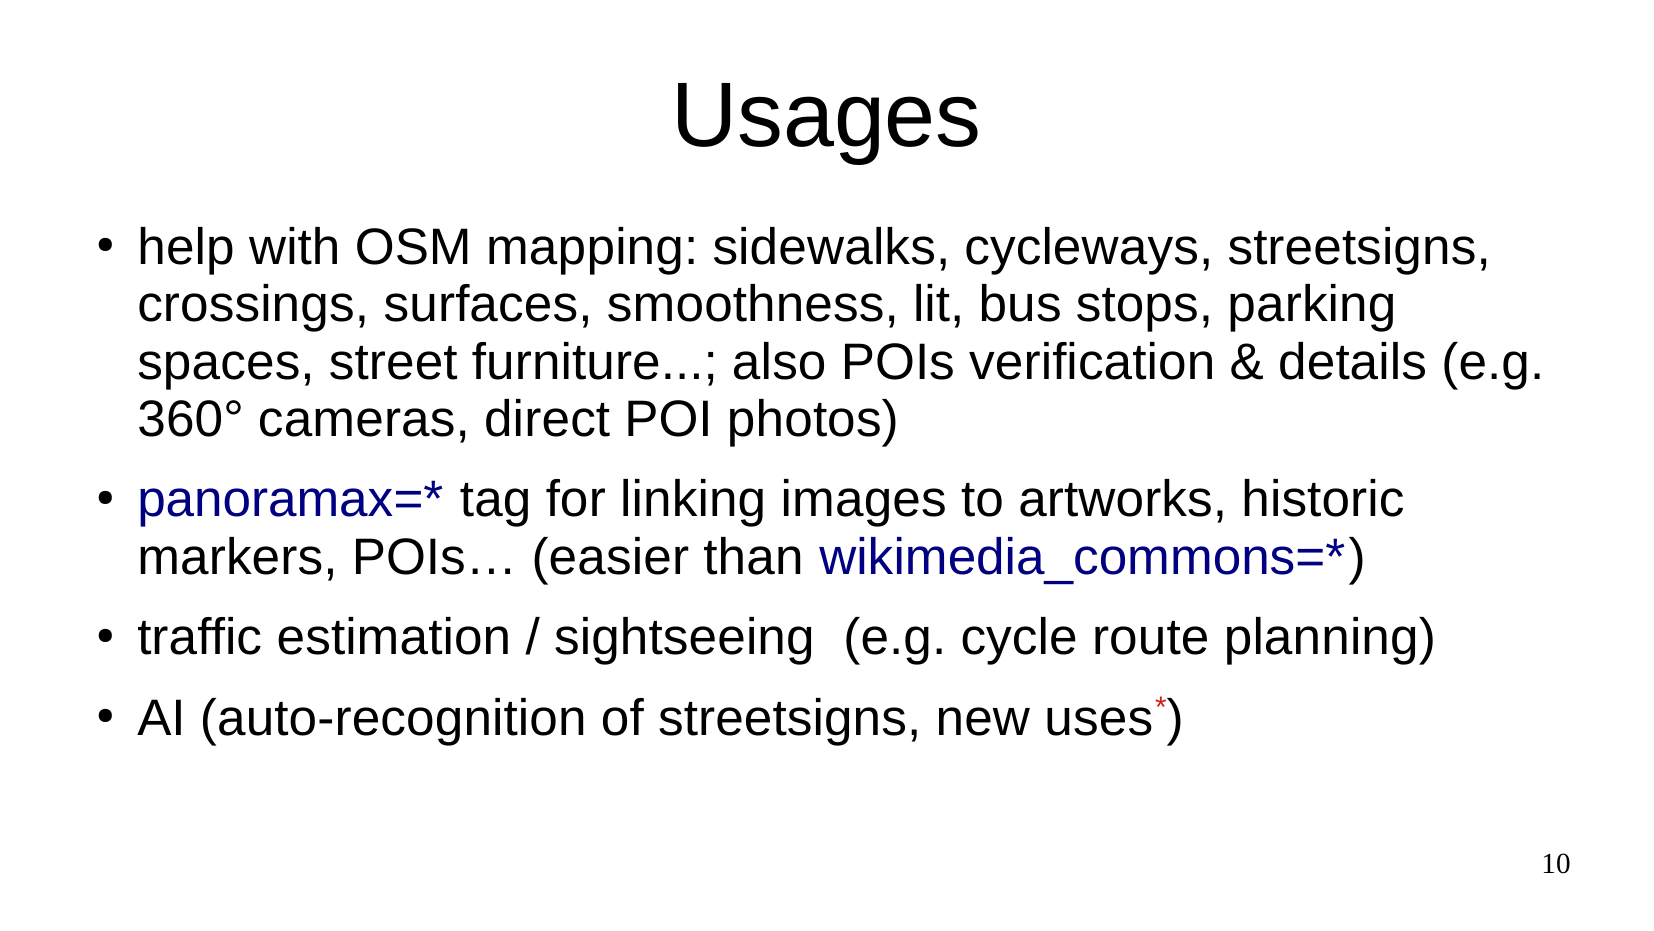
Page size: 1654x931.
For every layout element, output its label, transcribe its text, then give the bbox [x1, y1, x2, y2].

list help with OSM mapping: sidewalks, cycleways, streetsigns, crossings, surfaces, smoothness, lit, bus stops, parking spaces, street furniture...; also POIs verification & details (e.g. 360° cameras, direct POI photos) panoramax=* tag for linking images to artworks, historic markers, POIs… (easier than wikimedia_commons=*) traffic estimation / sightseeing (e.g. cycle route planning) AI (auto-recognition of streetsigns, new uses*) [82, 217, 1571, 758]
title Usages [82, 37, 1571, 193]
